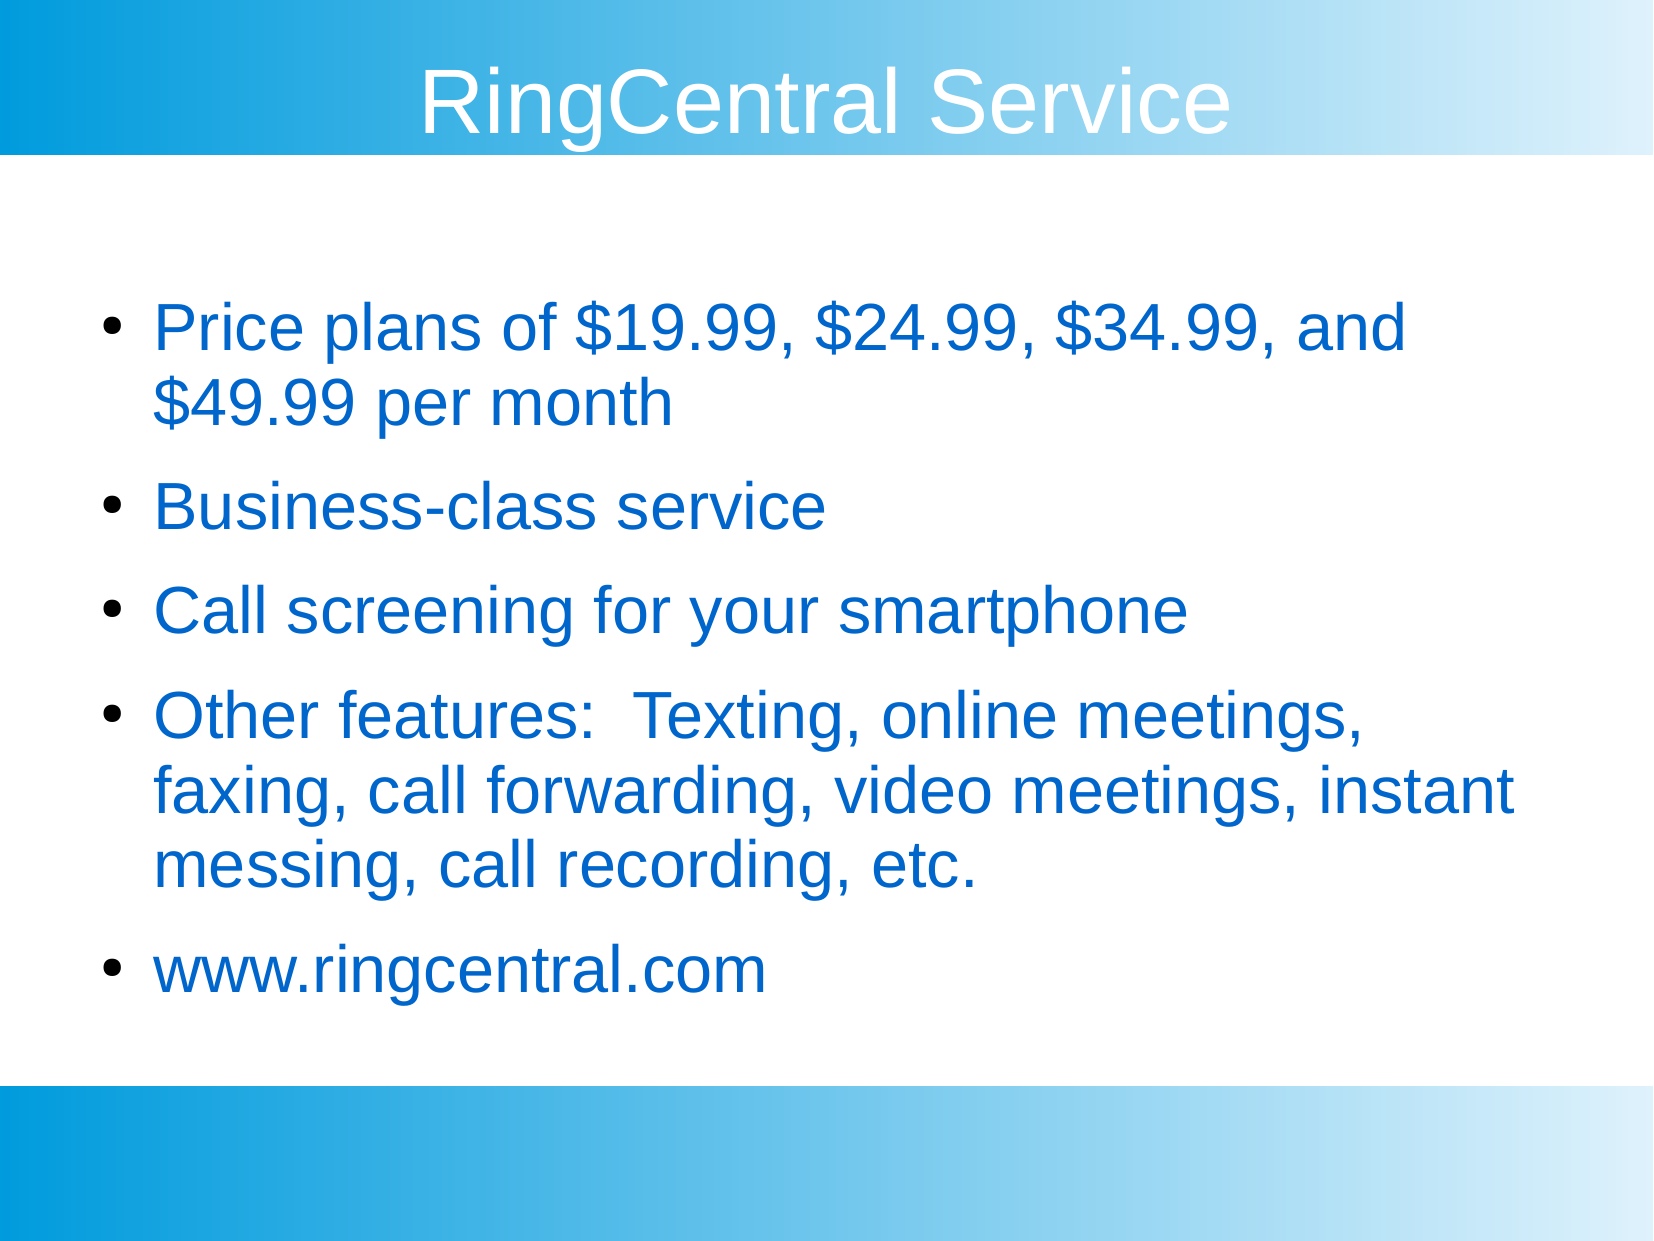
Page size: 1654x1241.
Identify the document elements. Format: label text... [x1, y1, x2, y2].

list Price plans of $19.99, $24.99, $34.99, and $49.99 per month Business-class service Call screening for your smartphone Other features: Texting, online meetings, faxing, call forwarding, video meetings, instant messing, call recording, etc. www.ringcentral.com [82, 290, 1571, 1010]
title RingCentral Service [82, 49, 1571, 155]
